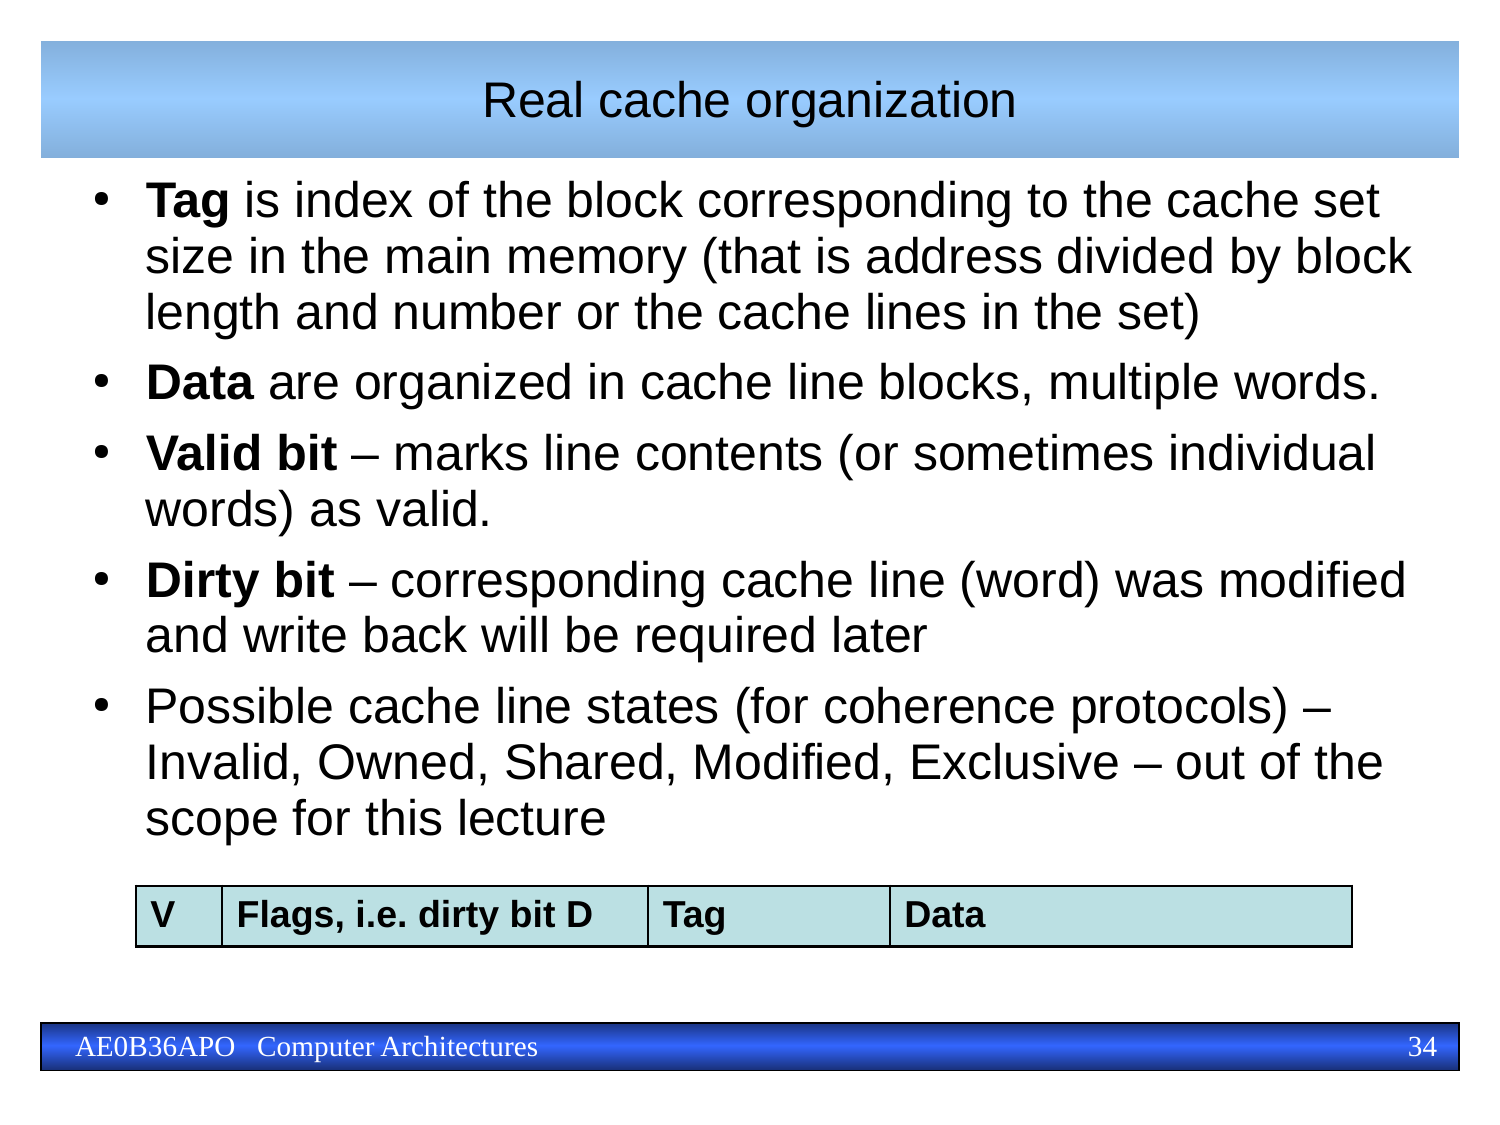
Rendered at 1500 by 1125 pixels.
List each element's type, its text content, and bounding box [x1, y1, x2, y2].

table_header Flags, i.e. dirty bit D [223, 887, 647, 945]
title Real cache organization [41, 41, 1459, 158]
list Tag is index of the block corresponding to the cache set size in the main memory (that is address divided by block length and number or the cache lines in the set) Data are organized in cache line blocks, multiple words. Valid bit – marks line contents (or sometimes individual words) as valid. Dirty bit – corresponding cache line (word) was modified and write back will be required later Possible cache line states (for coherence protocols) – Invalid, Owned, Shared, Modified, Exclusive – out of the scope for this lecture [75, 172, 1426, 916]
table_header Tag [649, 887, 889, 945]
table_header Data [891, 887, 1351, 945]
table_header V [137, 887, 221, 945]
